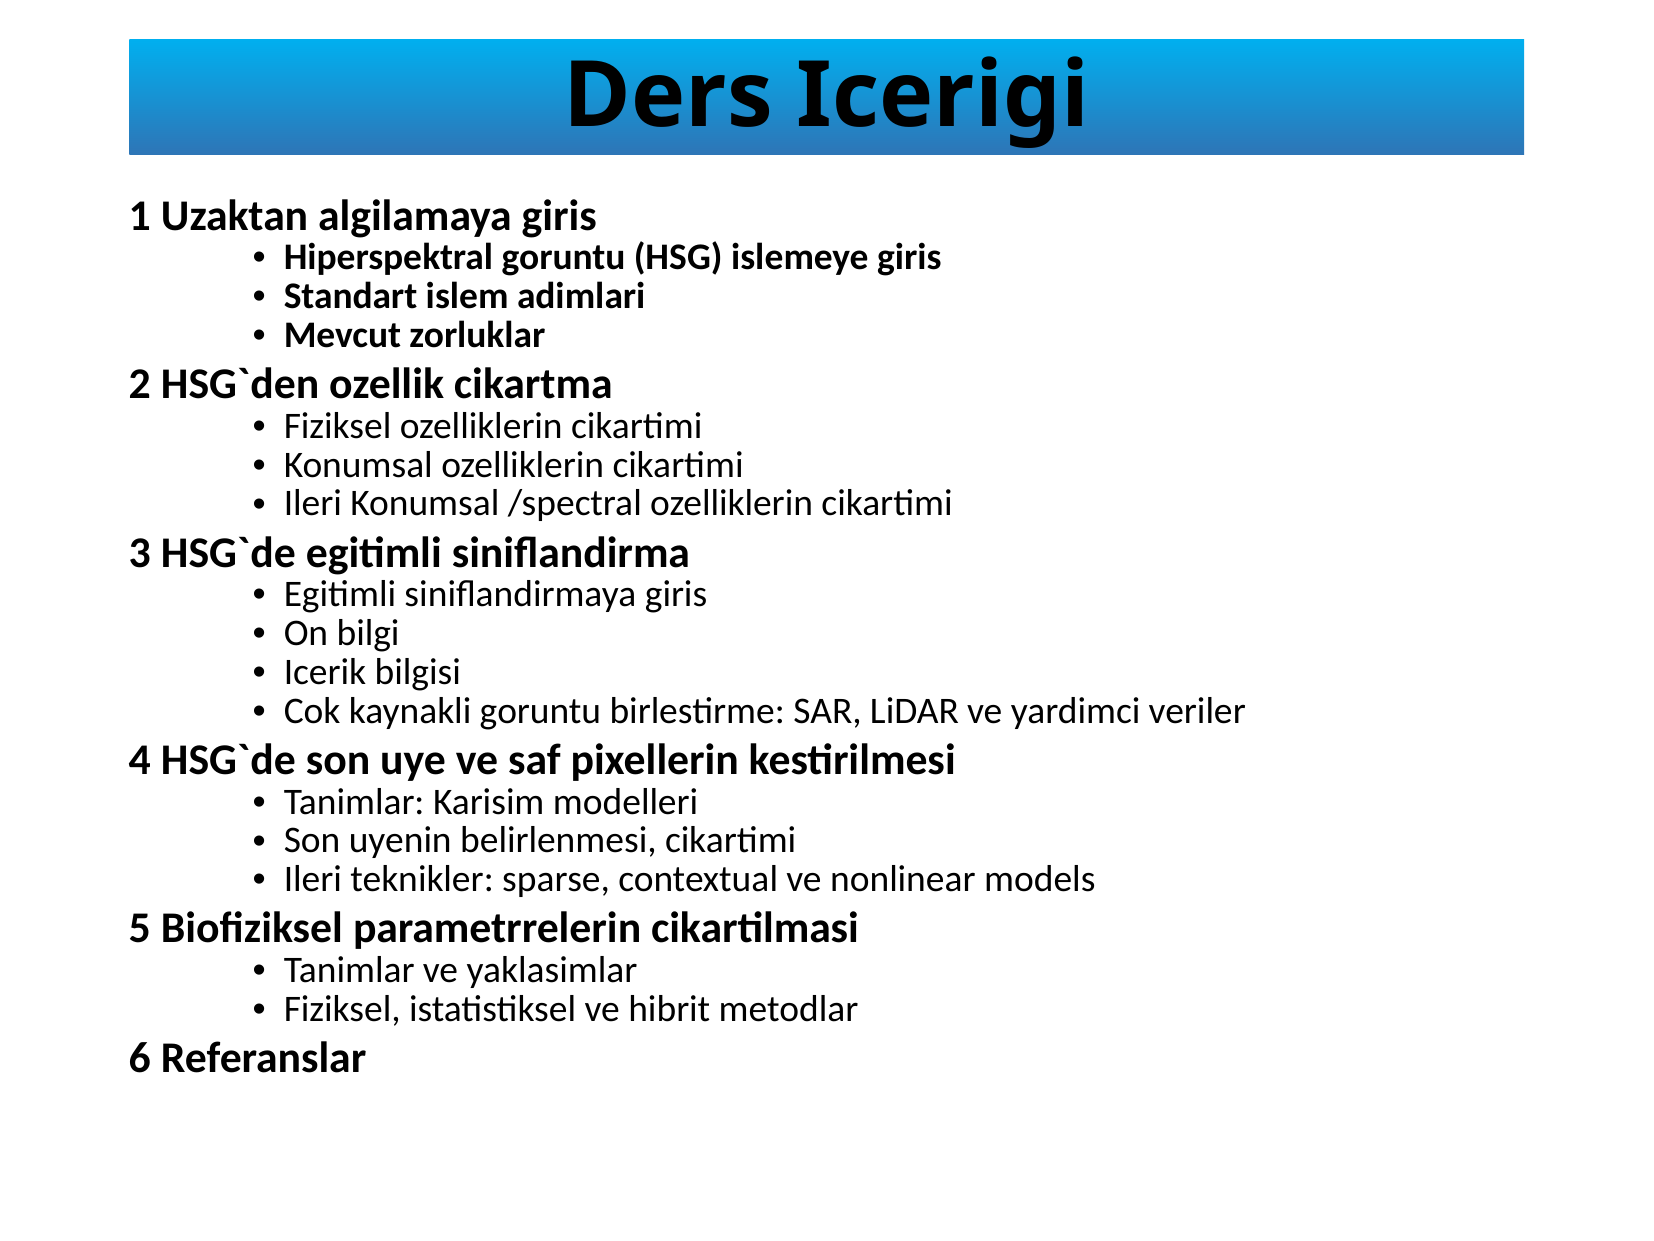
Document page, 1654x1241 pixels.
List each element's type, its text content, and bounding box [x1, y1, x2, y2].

list 1 Uzaktan algilamaya giris Hiperspektral goruntu (HSG) islemeye giris Standart islem adimlari Mevcut zorluklar 2 HSG`den ozellik cikartma Fiziksel ozelliklerin cikartimi Konumsal ozelliklerin cikartimi Ileri Konumsal /spectral ozelliklerin cikartimi 3 HSG`de egitimli siniflandirma Egitimli siniflandirmaya giris On bilgi Icerik bilgisi Cok kaynakli goruntu birlestirme: SAR, LiDAR ve yardimci veriler 4 HSG`de son uye ve saf pixellerin kestirilmesi Tanimlar: Karisim modelleri Son uyenin belirlenmesi, cikartimi Ileri teknikler: sparse, contextual ve nonlinear models 5 Biofiziksel parametrrelerin cikartilmasi Tanimlar ve yaklasimlar Fiziksel, istatistiksel ve hibrit metodlar 6 Referanslar [113, 194, 1540, 1216]
title Ders Icerigi [129, 39, 1525, 155]
